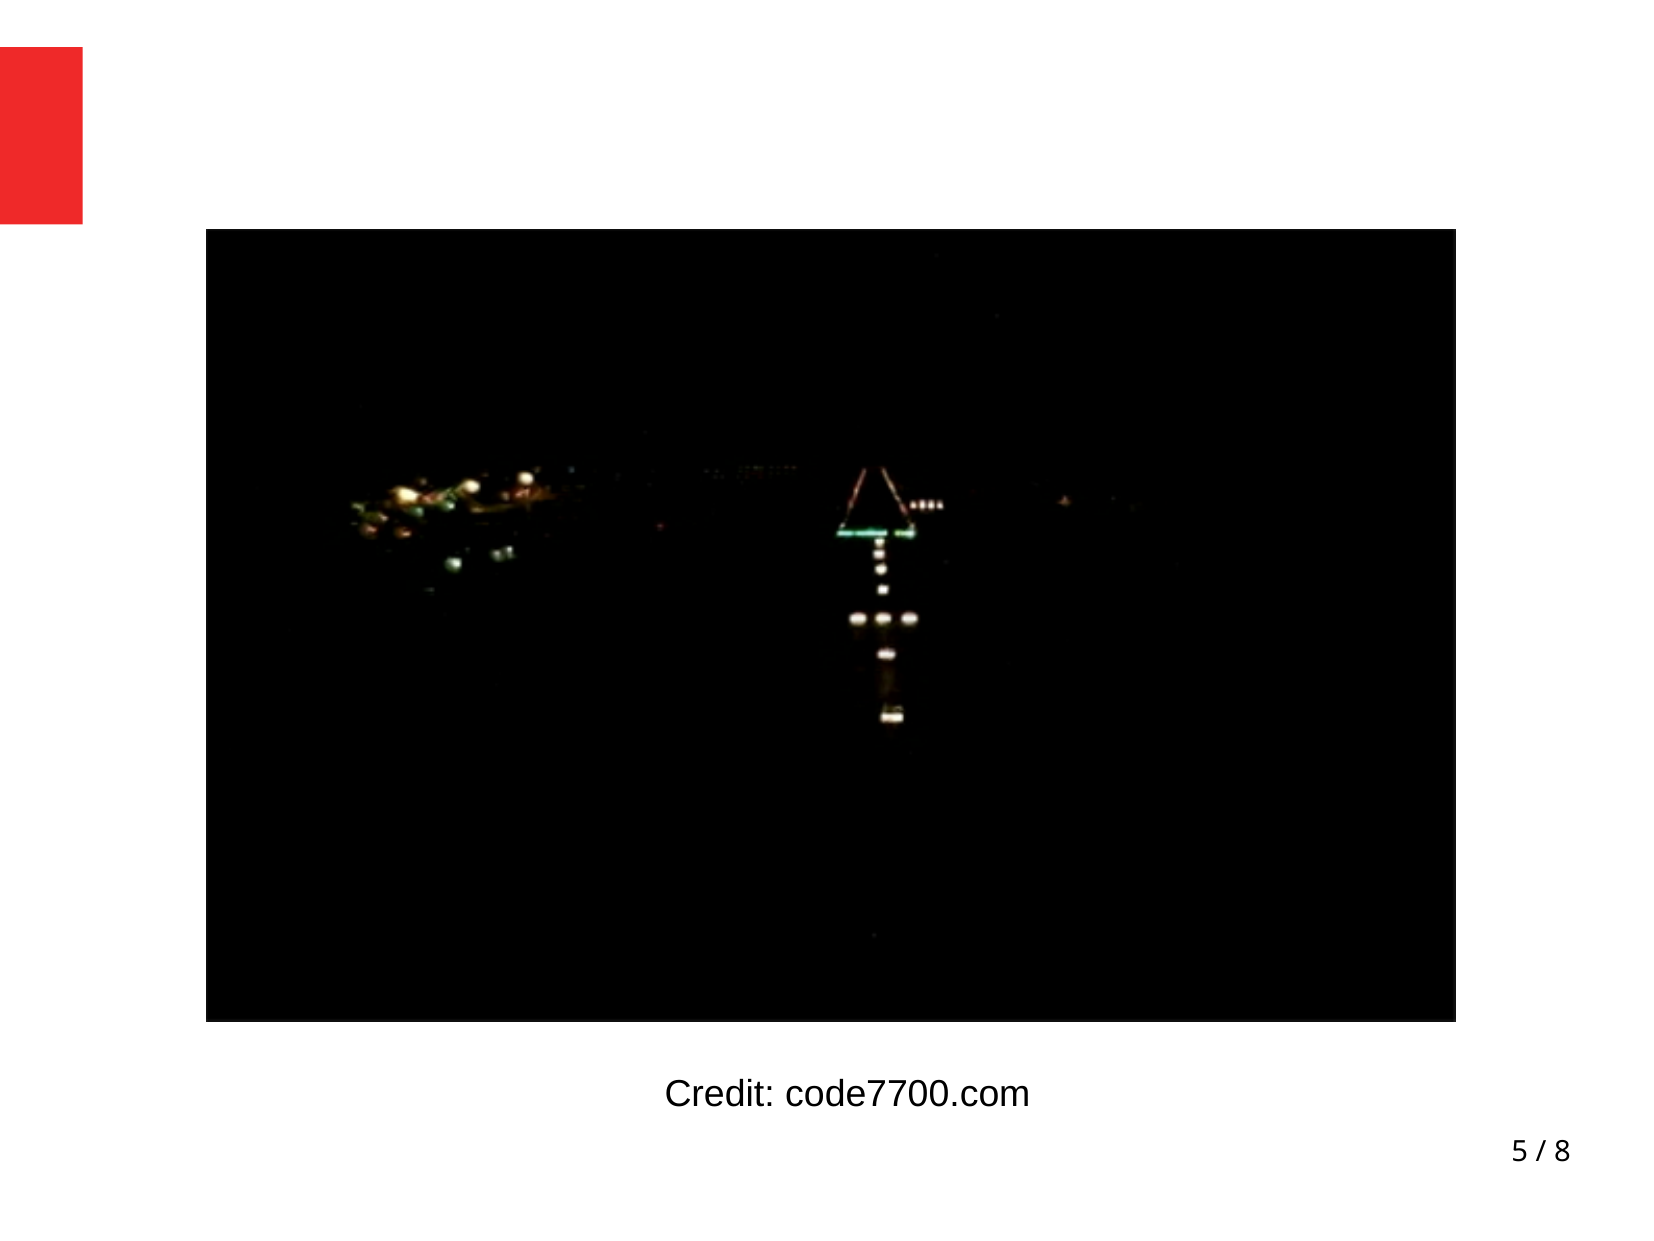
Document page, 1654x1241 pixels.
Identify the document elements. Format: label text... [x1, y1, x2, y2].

text_box Credit: code7700.com [330, 1065, 1366, 1122]
picture [206, 229, 1456, 1022]
